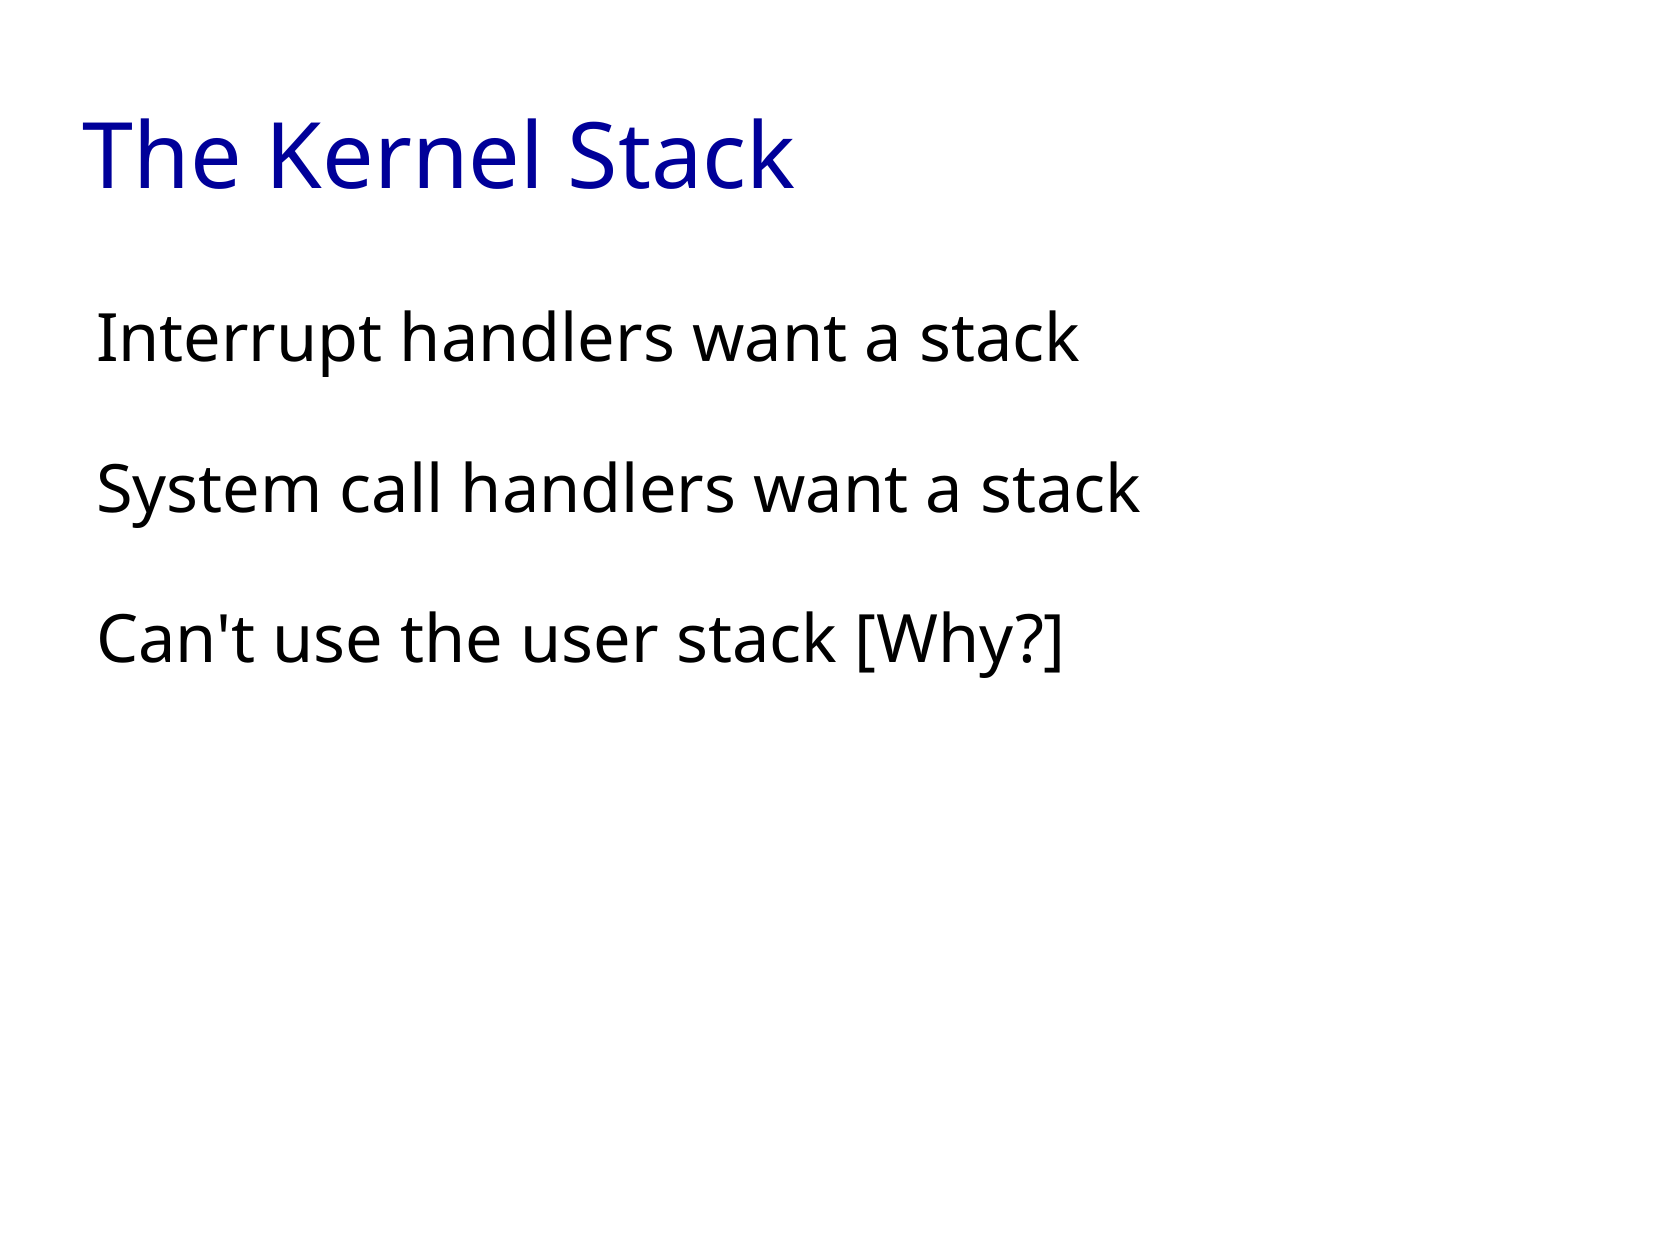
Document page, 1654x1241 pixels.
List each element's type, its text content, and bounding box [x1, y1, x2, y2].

list Interrupt handlers want a stack System call handlers want a stack Can't use the user stack [Why?] [60, 290, 1571, 1096]
title The Kernel Stack [82, 49, 1571, 257]
